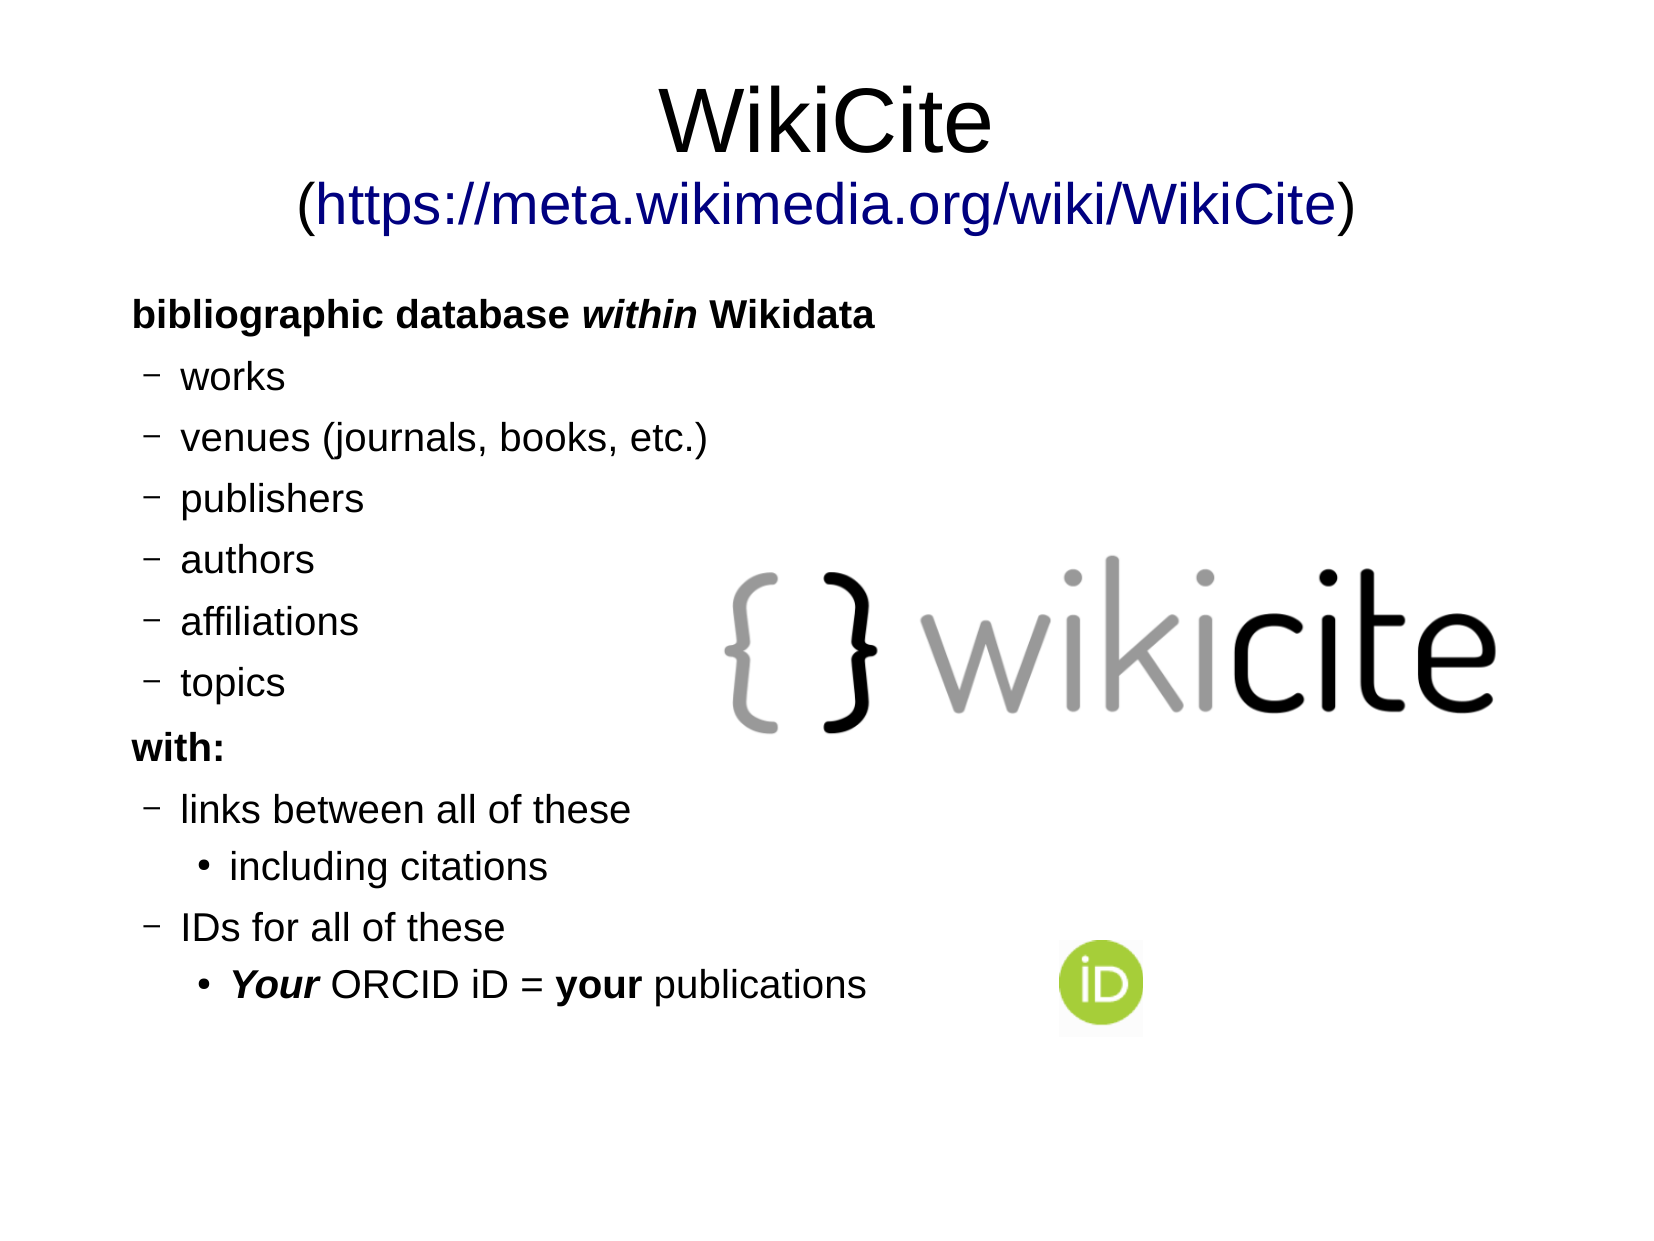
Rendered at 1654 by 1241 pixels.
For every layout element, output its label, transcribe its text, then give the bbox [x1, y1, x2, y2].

picture [1059, 940, 1143, 1038]
list bibliographic database within Wikidata works venues (journals, books, etc.) publishers authors affiliations topics with: links between all of these including citations IDs for all of these Your ORCID iD = your publications [82, 290, 1571, 1010]
picture [640, 482, 1592, 806]
title WikiCite (https://meta.wikimedia.org/wiki/WikiCite) [82, 49, 1571, 257]
